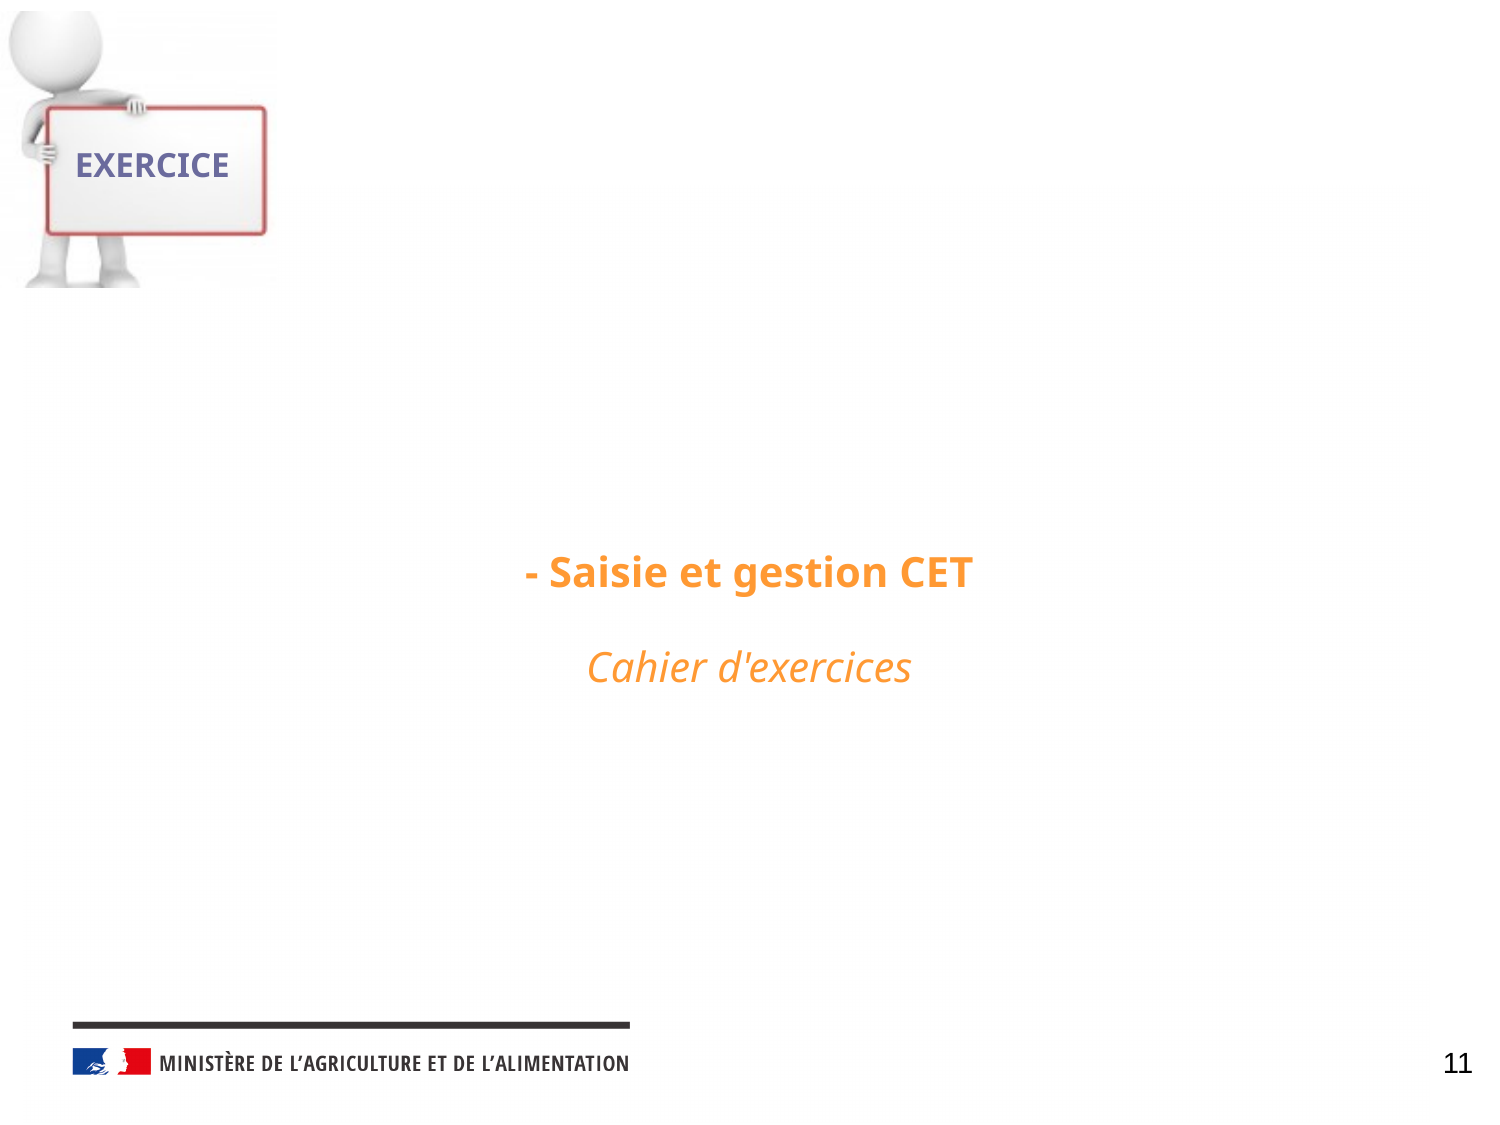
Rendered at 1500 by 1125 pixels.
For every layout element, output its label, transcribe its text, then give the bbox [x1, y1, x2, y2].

text_box Exercice [28, 137, 277, 231]
picture [23, 703, 1430, 1123]
picture [0, 11, 1430, 538]
text_box - Saisie et gestion CET Cahier d'exercices [0, 538, 1499, 703]
